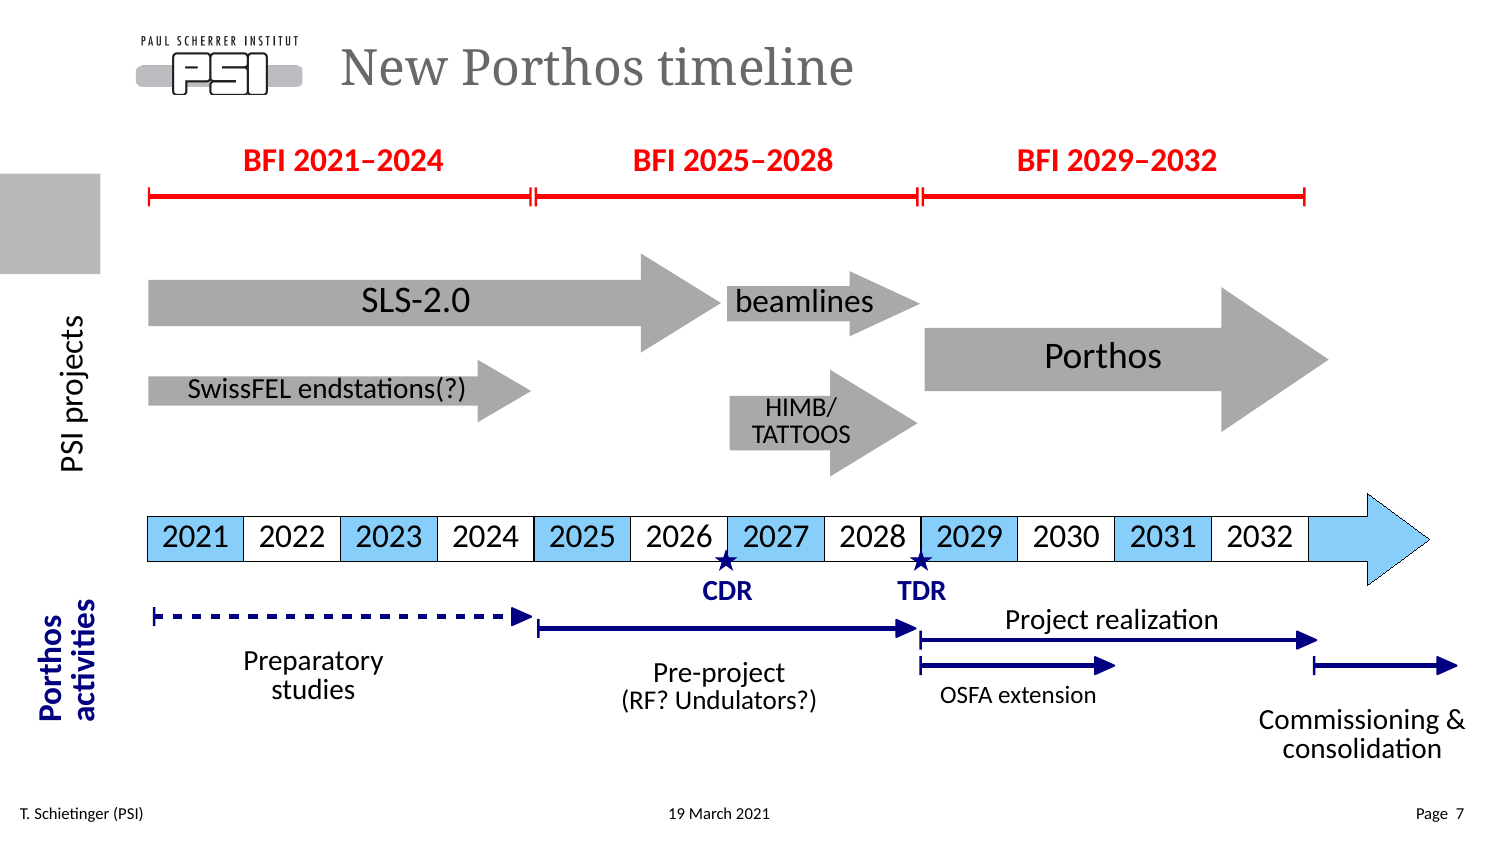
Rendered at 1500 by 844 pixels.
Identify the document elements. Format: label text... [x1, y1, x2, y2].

text_box [1309, 493, 1430, 586]
text_box Porthos activities [28, 584, 111, 738]
text_box  [698, 544, 755, 586]
text_box 2030 [1017, 516, 1114, 562]
text_box SwissFEL endstations(?) [148, 359, 532, 423]
text_box 2027 [727, 516, 824, 562]
text_box Porthos [924, 287, 1329, 433]
text_box Commissioning & consolidation [1244, 699, 1481, 774]
text_box HIMB/ TATTOOS [729, 369, 918, 477]
text_box Pre-project (RF? Undulators?) [606, 652, 833, 724]
text_box Preparatory studies [228, 640, 399, 715]
text_box 2026 [699, 535, 708, 544]
text_box 2032 [1211, 516, 1309, 562]
text_box 2022 [243, 516, 340, 562]
text_box OSFA extension [925, 676, 1113, 717]
text_box 2028 [824, 516, 921, 562]
text_box BFI 2025–2028 [618, 138, 849, 187]
text_box 2023 [340, 516, 437, 562]
text_box  [893, 544, 950, 570]
text_box 2031 [1114, 516, 1211, 562]
text_box BFI 2021–2024 [228, 138, 467, 187]
text_box beamlines [727, 271, 921, 337]
title New Porthos timeline [340, 35, 1442, 98]
text_box 2029 [921, 516, 1017, 562]
text_box 2021 [147, 516, 243, 562]
text_box 2024 [437, 516, 534, 562]
text_box CDR [687, 570, 768, 616]
text_box PSI projects [50, 301, 99, 488]
text_box SLS-2.0 [148, 253, 721, 353]
text_box TDR [882, 570, 962, 616]
text_box 2026 [630, 516, 727, 562]
text_box 2025 [534, 516, 630, 562]
text_box Project realization [990, 600, 1238, 638]
text_box BFI 2029–2032 [1002, 138, 1233, 187]
